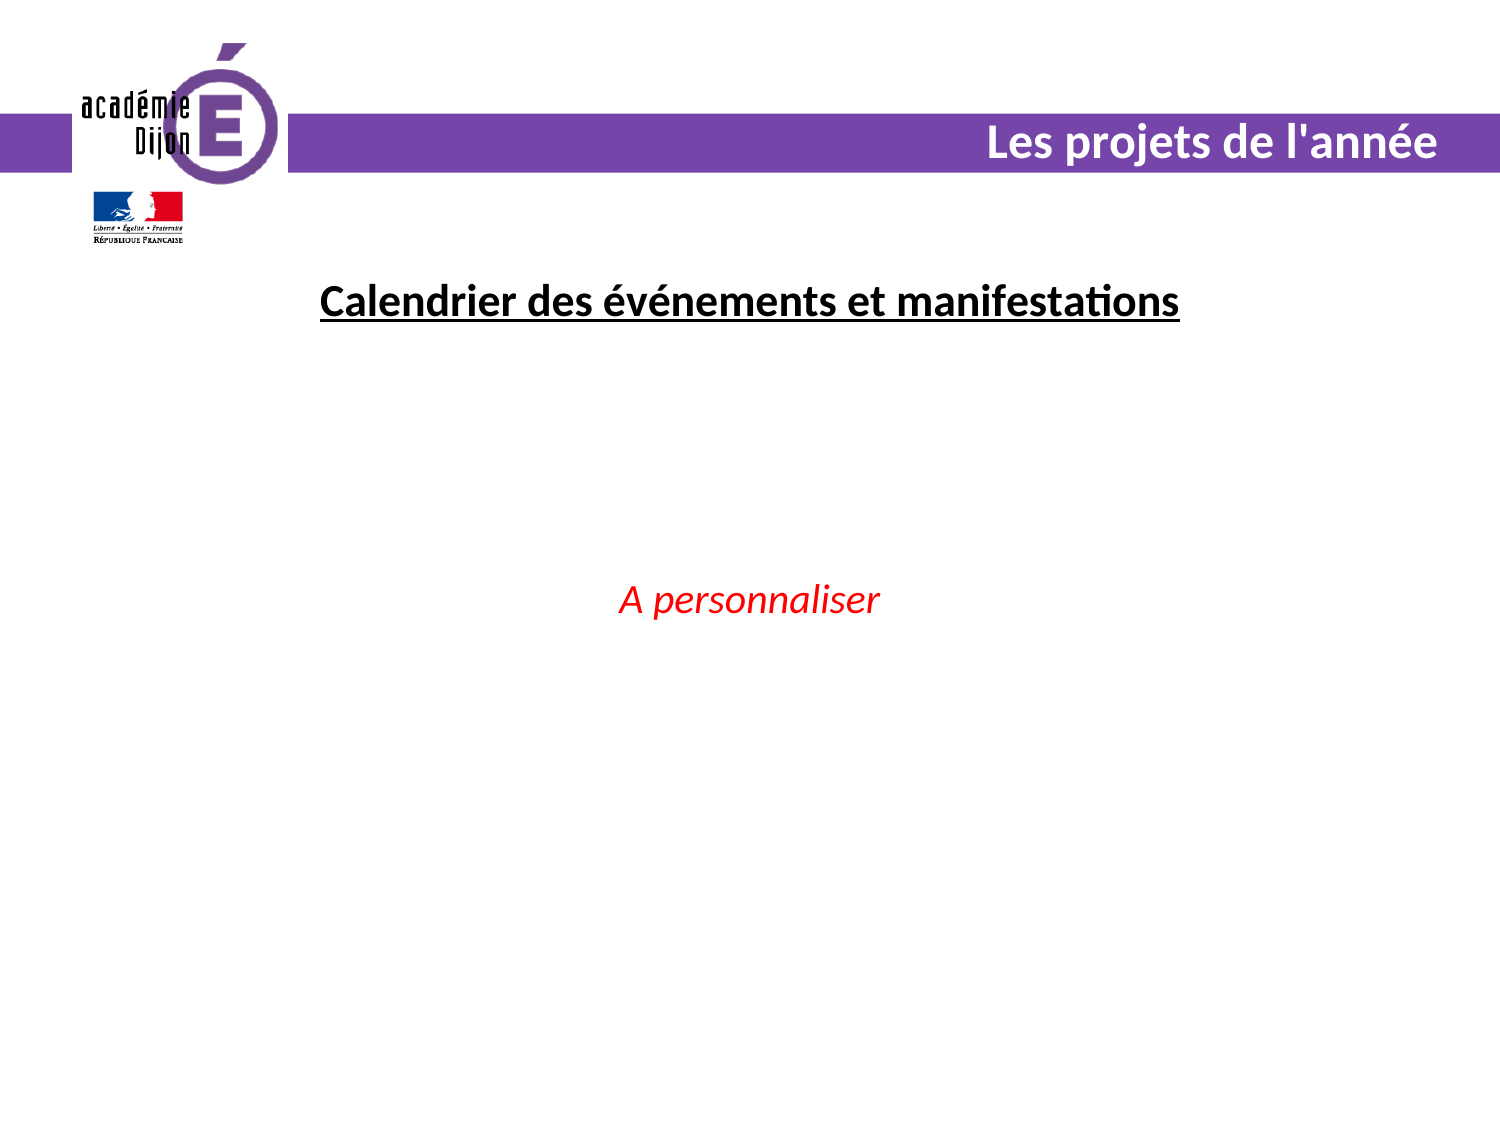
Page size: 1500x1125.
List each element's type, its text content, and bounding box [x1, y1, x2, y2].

list Calendrier des événements et manifestations A personnaliser [75, 262, 1426, 1005]
title Les projets de l'année [307, 45, 1489, 233]
picture [82, 43, 278, 243]
